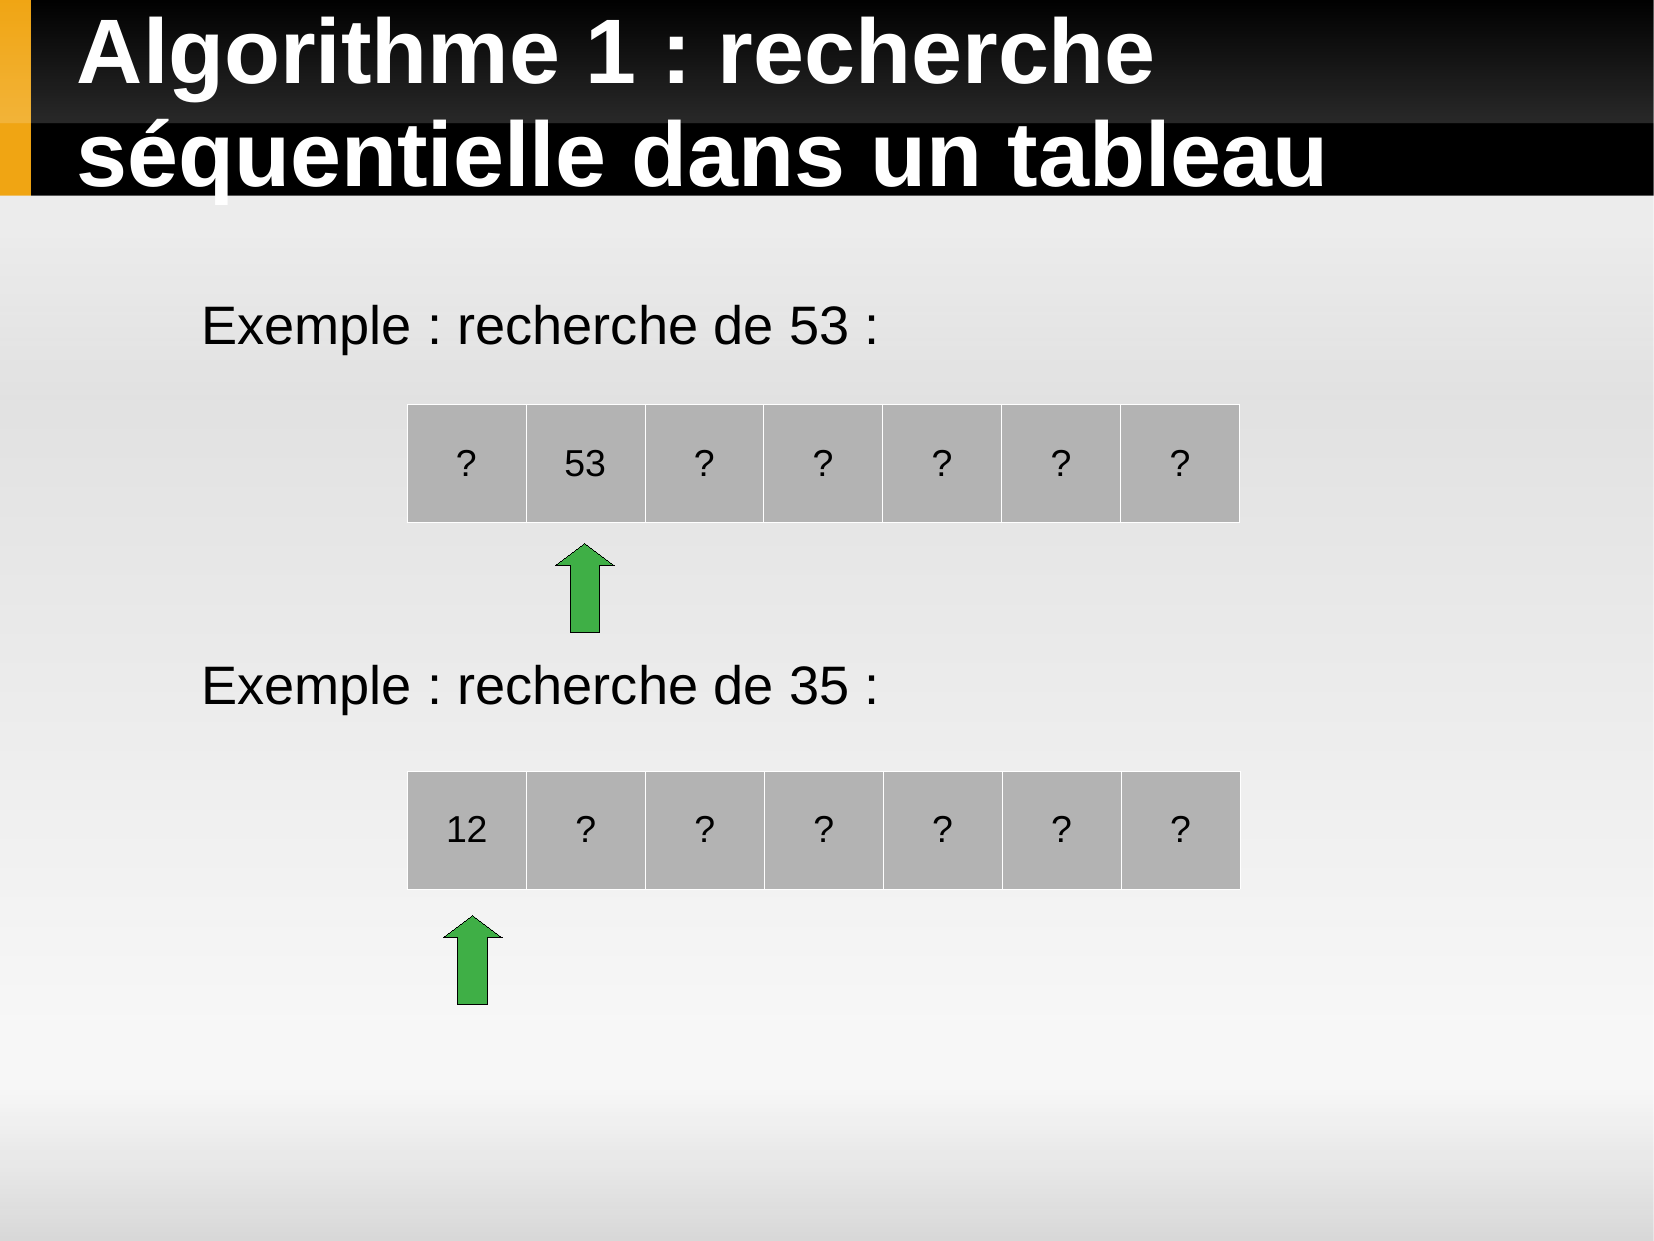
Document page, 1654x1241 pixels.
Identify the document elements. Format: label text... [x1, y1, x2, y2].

table_header ? [764, 405, 882, 522]
list Exemple : recherche de 53 : Exemple : recherche de 35 : [88, 295, 1577, 1039]
table_header ? [646, 405, 763, 522]
table_header ? [1122, 772, 1240, 889]
text_box [555, 543, 615, 633]
table_header ? [646, 772, 764, 889]
table_header 53 [527, 405, 645, 522]
table_header ? [1121, 405, 1239, 522]
picture [0, 0, 1654, 1241]
text_box [443, 915, 503, 1005]
table_header ? [1003, 772, 1121, 889]
table_header ? [527, 772, 645, 889]
table_header ? [1002, 405, 1120, 522]
table_header ? [883, 405, 1001, 522]
table_header ? [884, 772, 1002, 889]
table_header ? [408, 405, 526, 522]
table_header 12 [408, 772, 526, 889]
title Algorithme 1 : recherche séquentielle dans un tableau [76, 0, 1565, 208]
table_header ? [765, 772, 883, 889]
